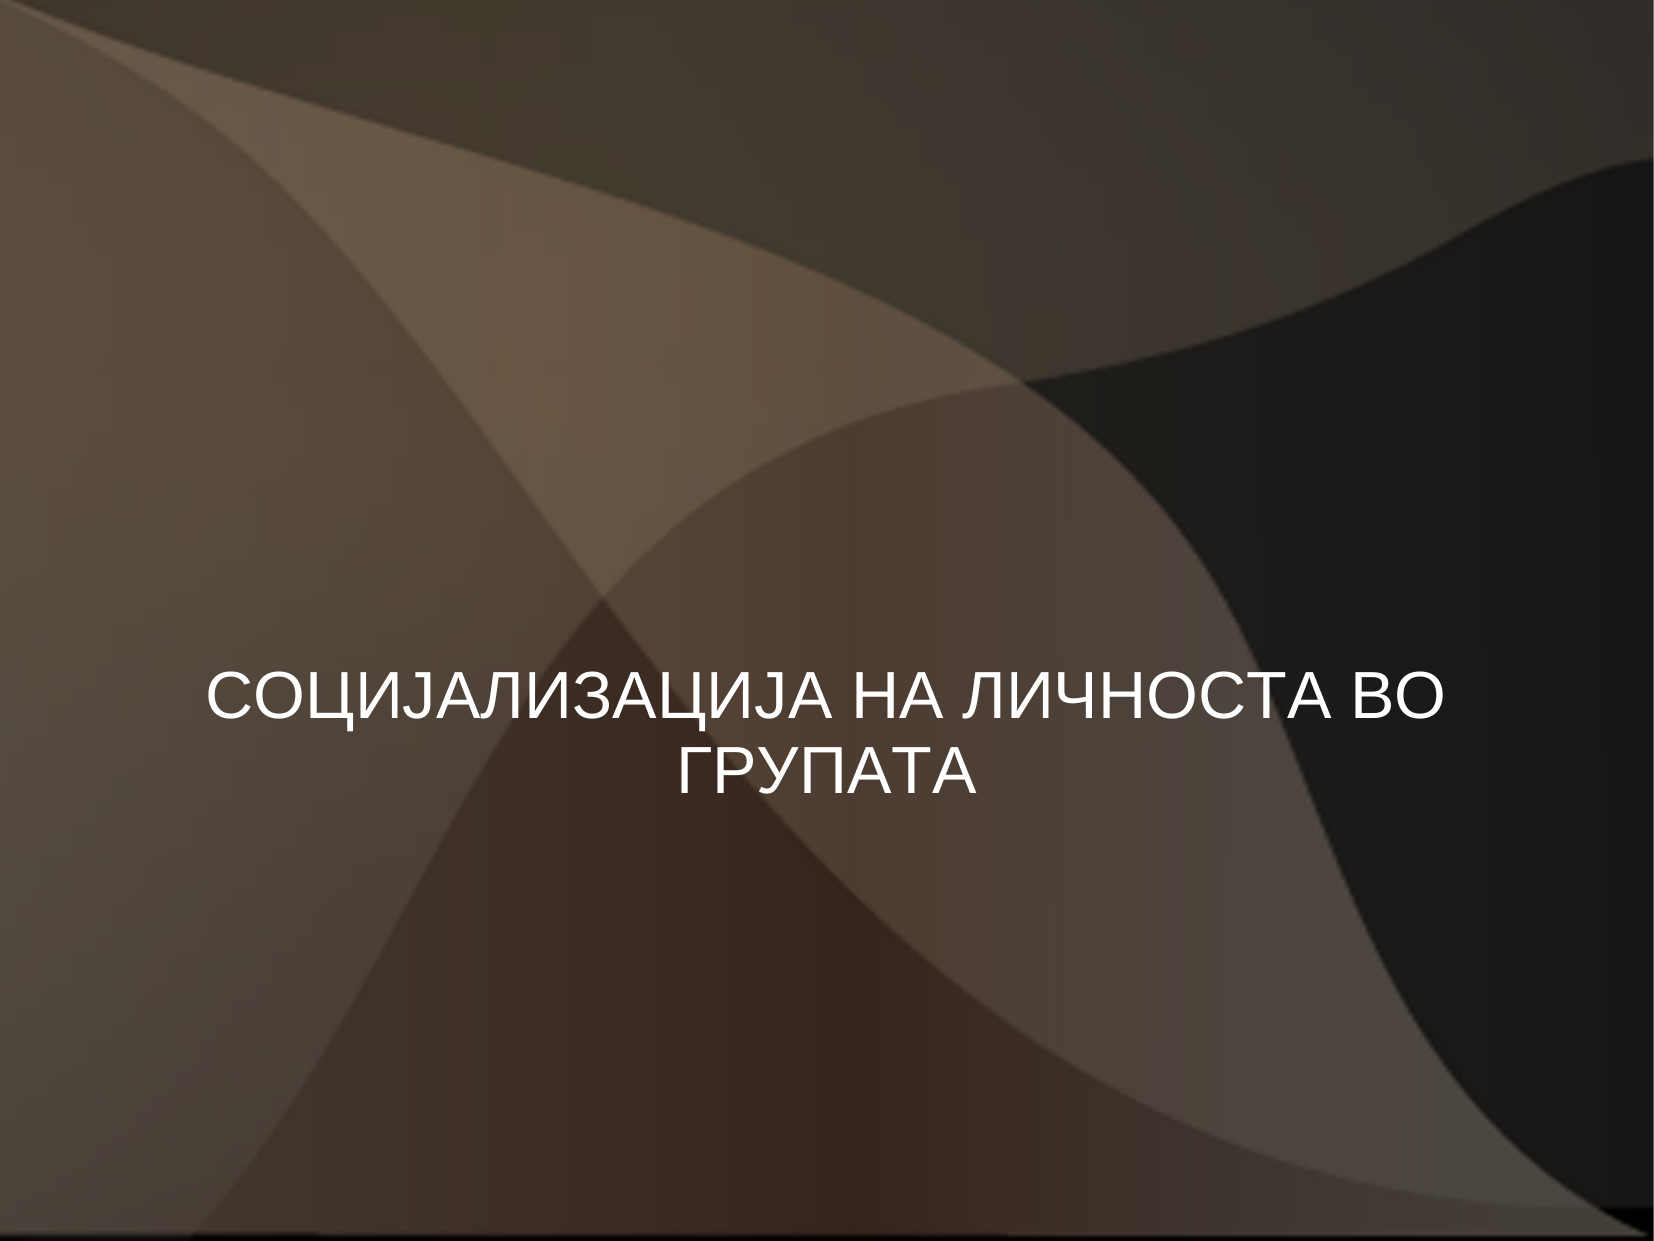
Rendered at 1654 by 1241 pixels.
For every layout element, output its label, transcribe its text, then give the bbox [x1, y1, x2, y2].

subtitle СОЦИЈАЛИЗАЦИЈА НА ЛИЧНОСТА ВО ГРУПАТА [82, 290, 1571, 1177]
picture [0, 0, 1654, 1241]
